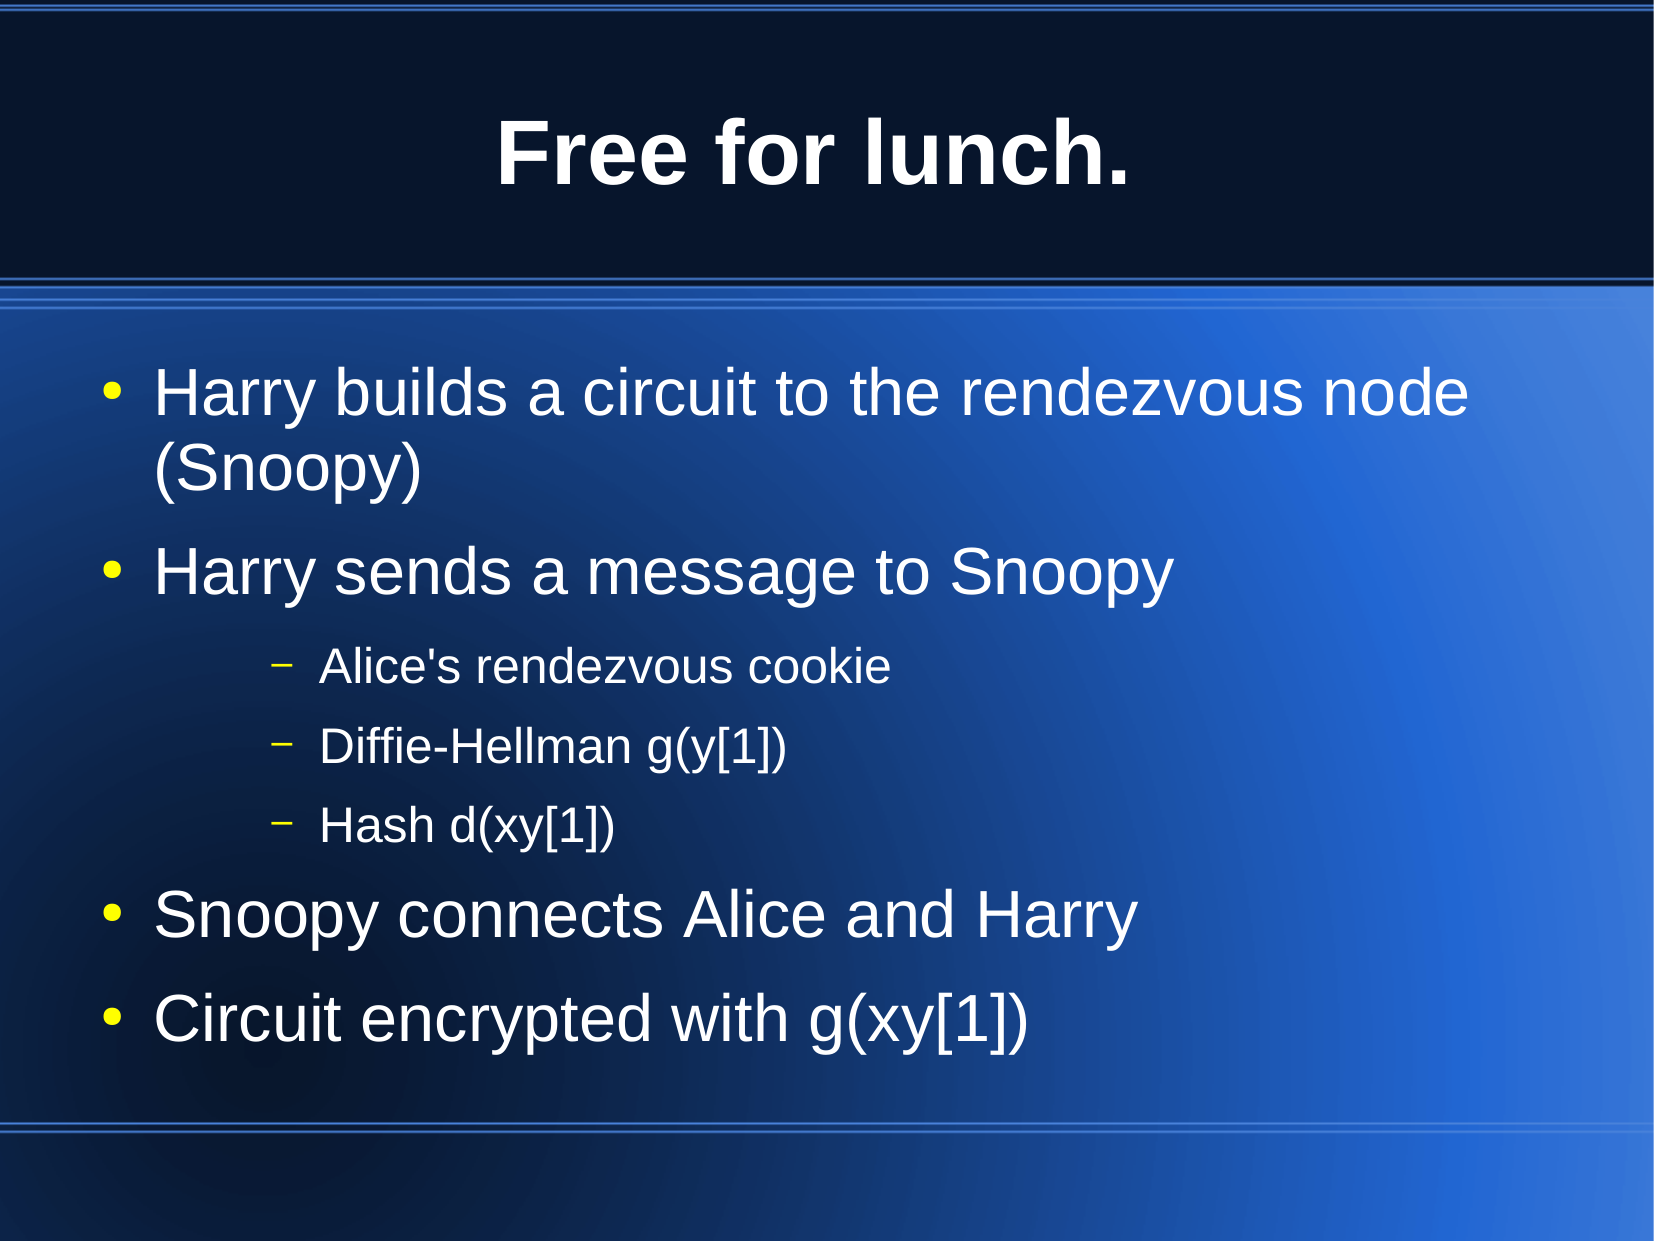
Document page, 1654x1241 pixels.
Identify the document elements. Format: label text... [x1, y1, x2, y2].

list Harry builds a circuit to the rendezvous node (Snoopy) Harry sends a message to Snoopy Alice's rendezvous cookie Diffie-Hellman g(y[1]) Hash d(xy[1]) Snoopy connects Alice and Harry Circuit encrypted with g(xy[1]) [82, 355, 1571, 1056]
picture [0, 0, 1654, 1241]
title Free for lunch. [82, 49, 1571, 257]
